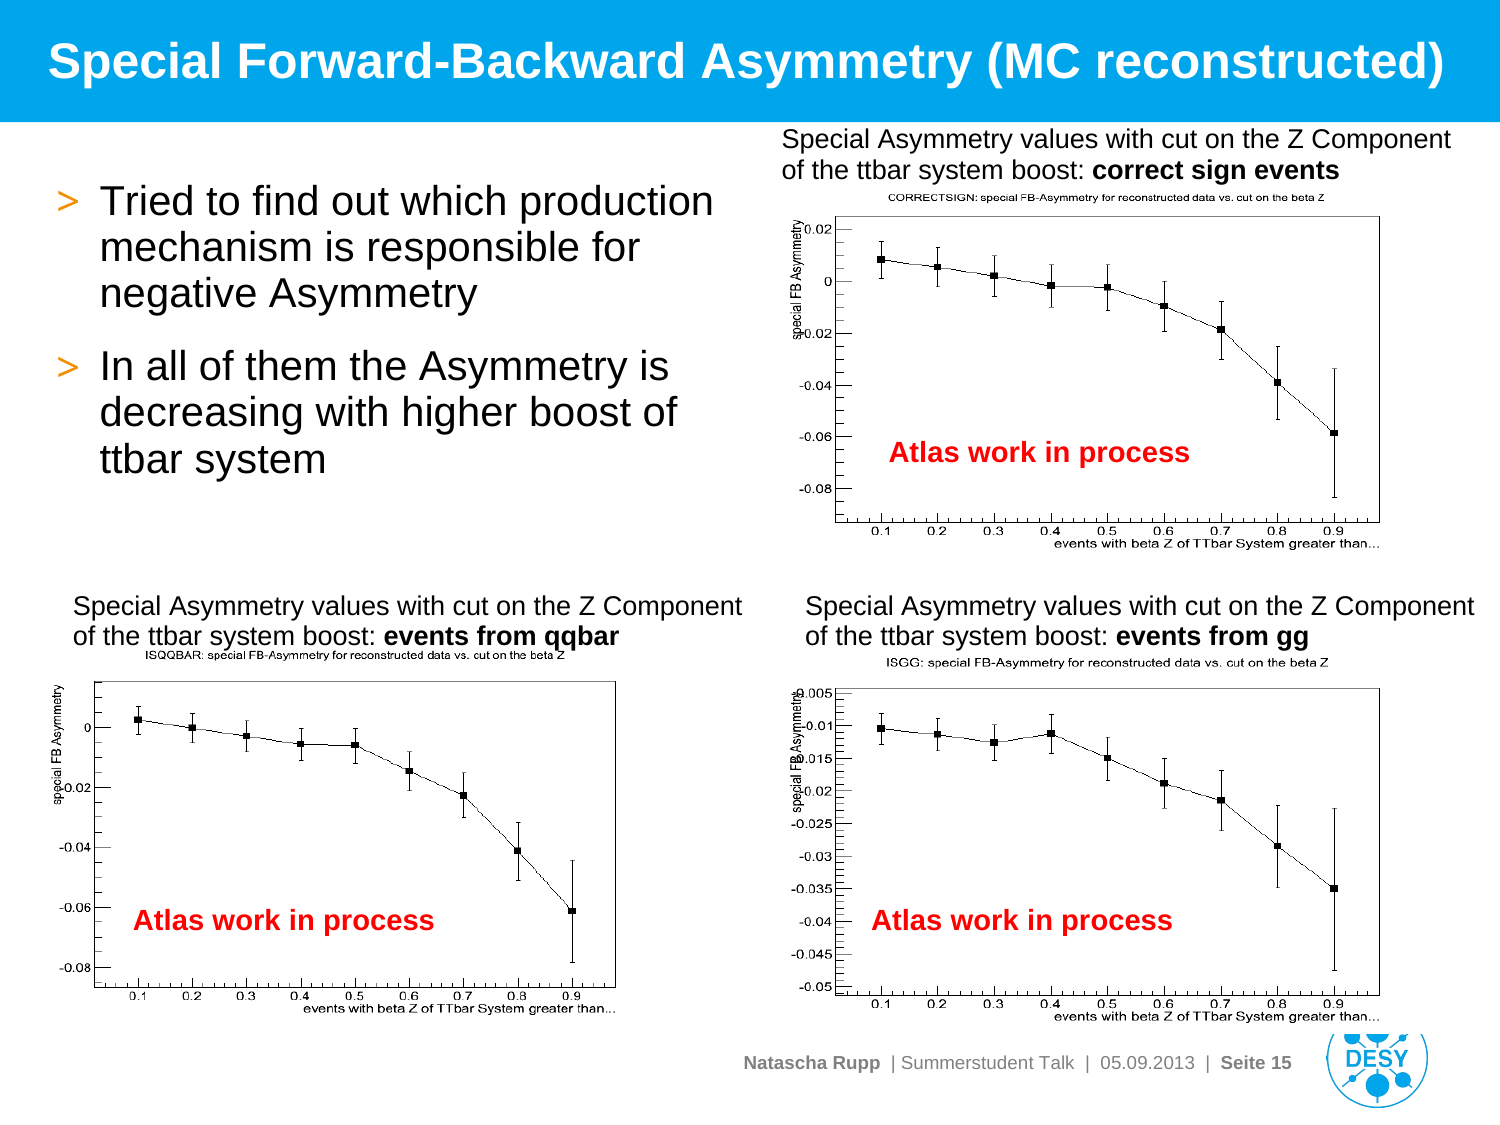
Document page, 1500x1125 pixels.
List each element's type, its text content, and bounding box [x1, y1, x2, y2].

text_box Atlas work in process [856, 896, 1211, 945]
picture [767, 207, 1447, 562]
list Special Asymmetry values with cut on the Z Component of the ttbar system boost: correct sign events [738, 124, 1477, 207]
title Special Forward-Backward Asymmetry (MC reconstructed) [47, 16, 1477, 107]
text_box Atlas work in process [873, 428, 1229, 478]
list Special Asymmetry values with cut on the Z Component of the ttbar system boost: events from qqbar [29, 590, 761, 673]
text_box Atlas work in process [118, 896, 473, 945]
list Special Asymmetry values with cut on the Z Component of the ttbar system boost: events from gg [761, 590, 1500, 673]
picture [29, 673, 680, 1027]
picture [767, 673, 1447, 1108]
list Tried to find out which production mechanism is responsible for negative Asymmetry In all of them the Asymmetry is decreasing with higher boost of ttbar system [56, 177, 739, 532]
